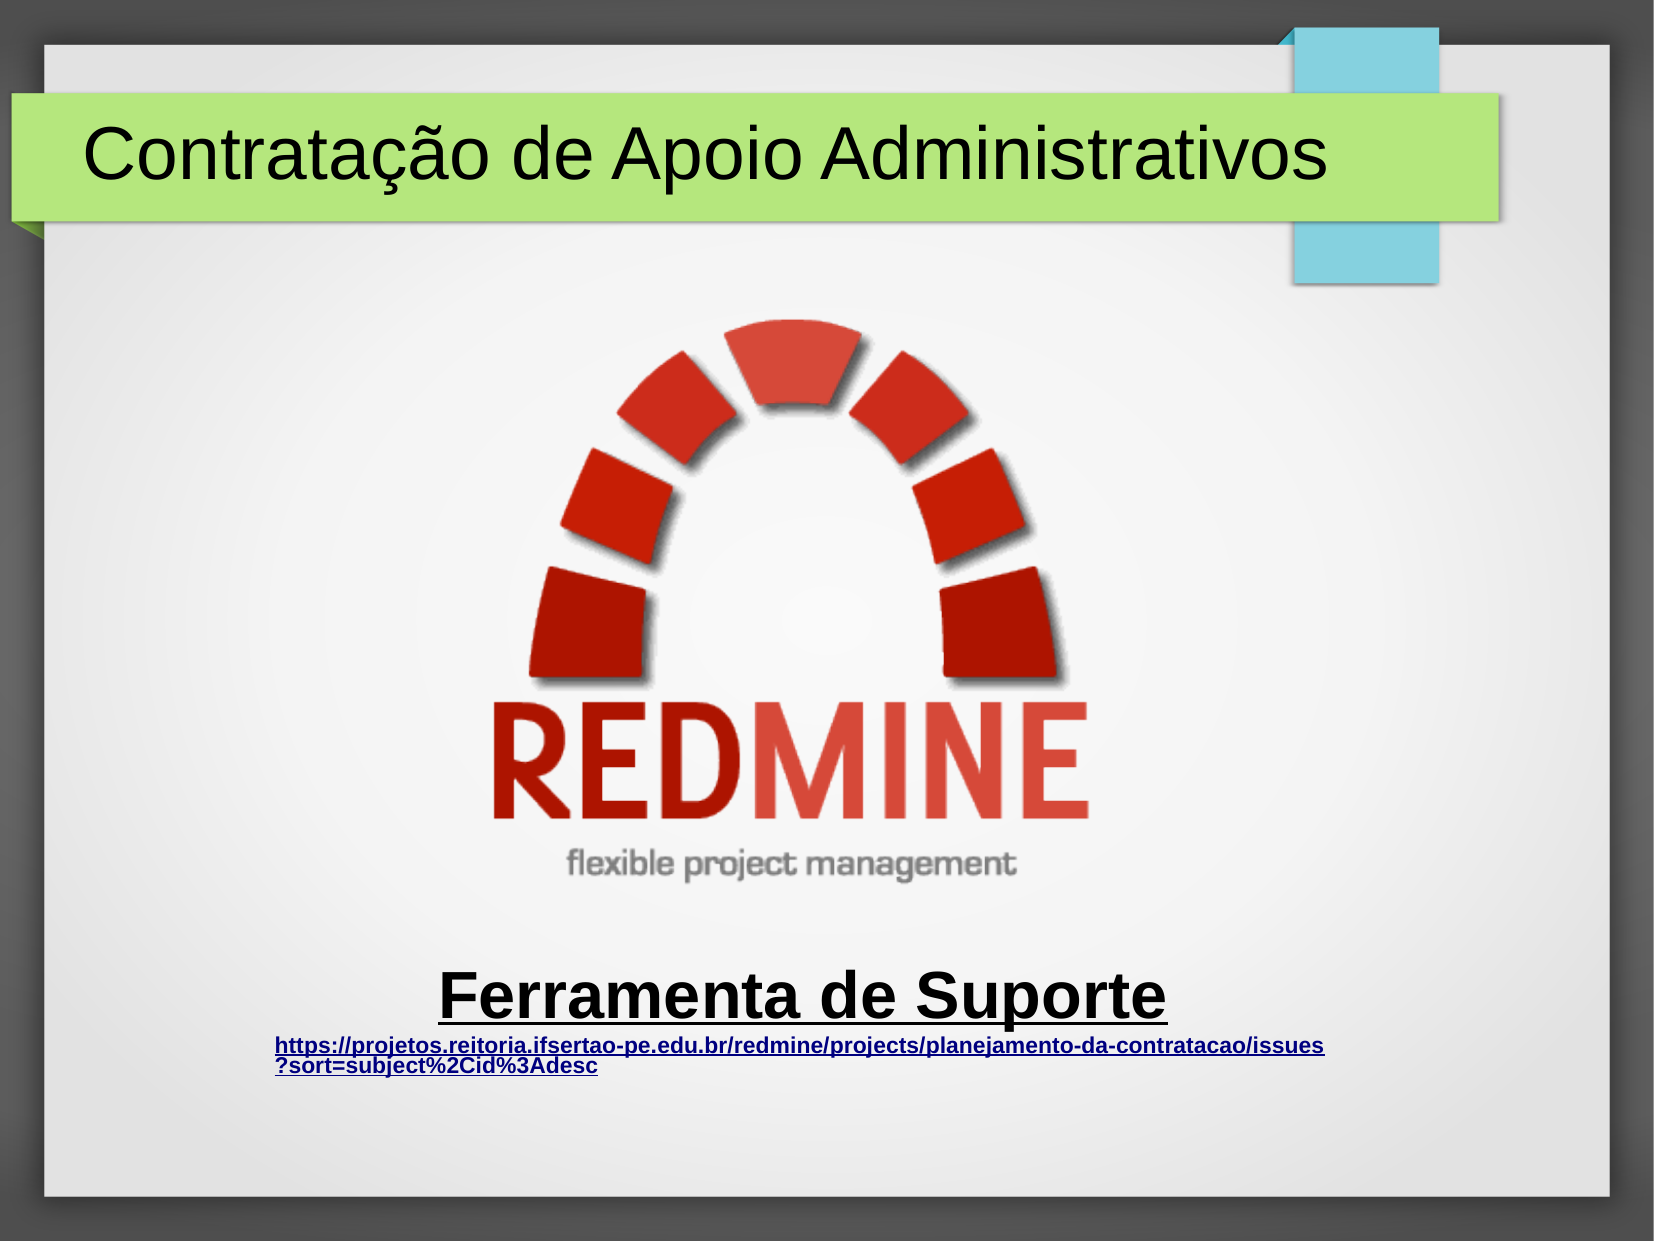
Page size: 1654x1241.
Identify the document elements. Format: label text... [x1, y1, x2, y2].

title Contratação de Apoio Administrativos [82, 69, 1347, 238]
text_box Ferramenta de Suporte https://projetos.reitoria.ifsertao-pe.edu.br/redmine/projects/planejamento-da-contratacao/issues?sort=subject%2Cid%3Adesc [259, 950, 1347, 1140]
picture [0, 0, 1654, 1241]
